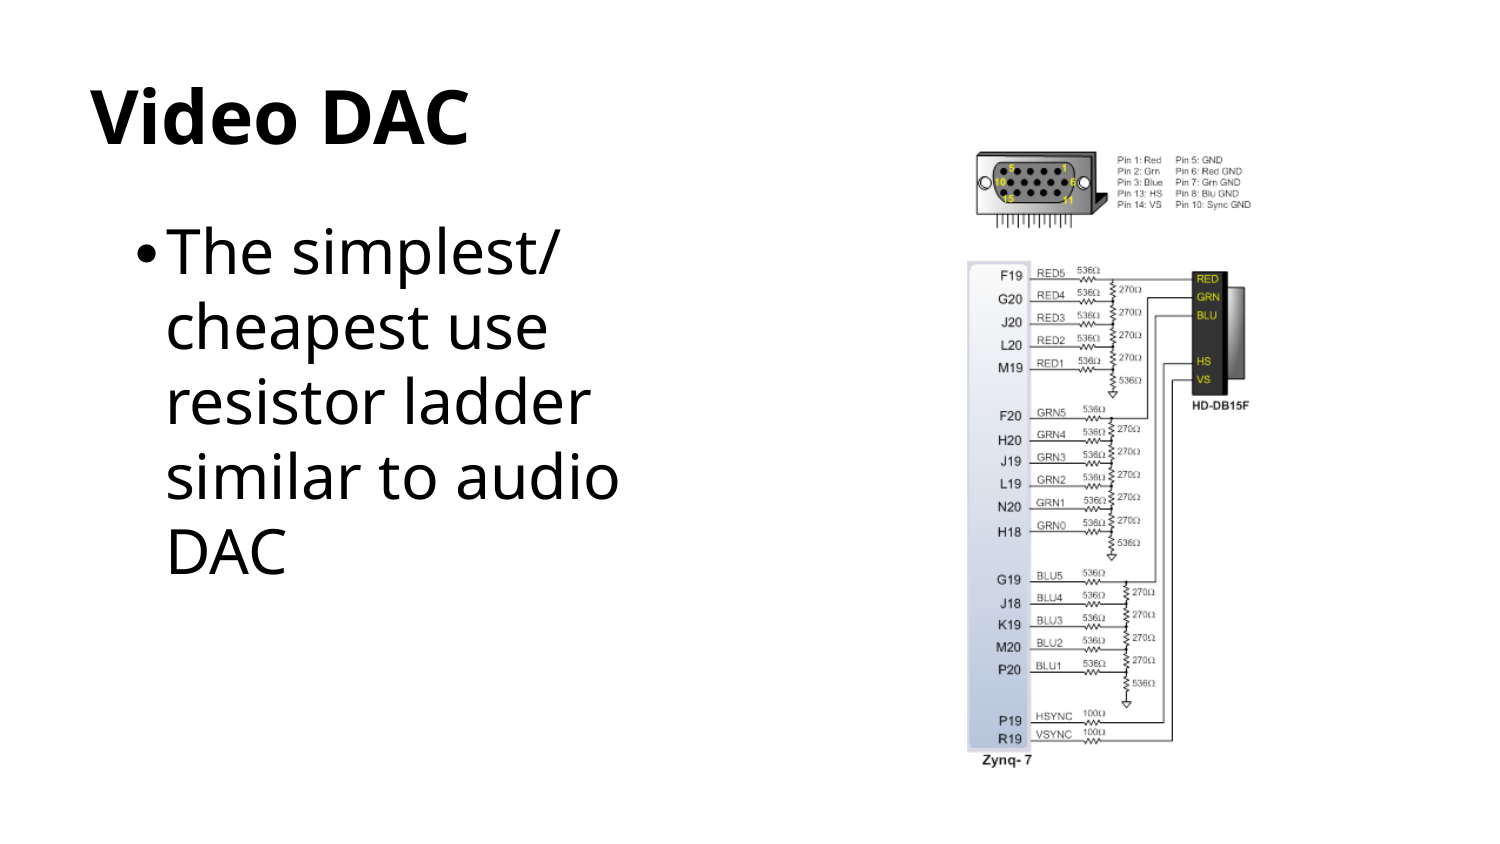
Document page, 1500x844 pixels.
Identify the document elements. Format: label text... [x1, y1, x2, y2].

list The simplest/ cheapest use resistor ladder similar to audio DAC [75, 196, 731, 808]
title Video DAC [75, 33, 1425, 175]
picture [959, 147, 1260, 775]
